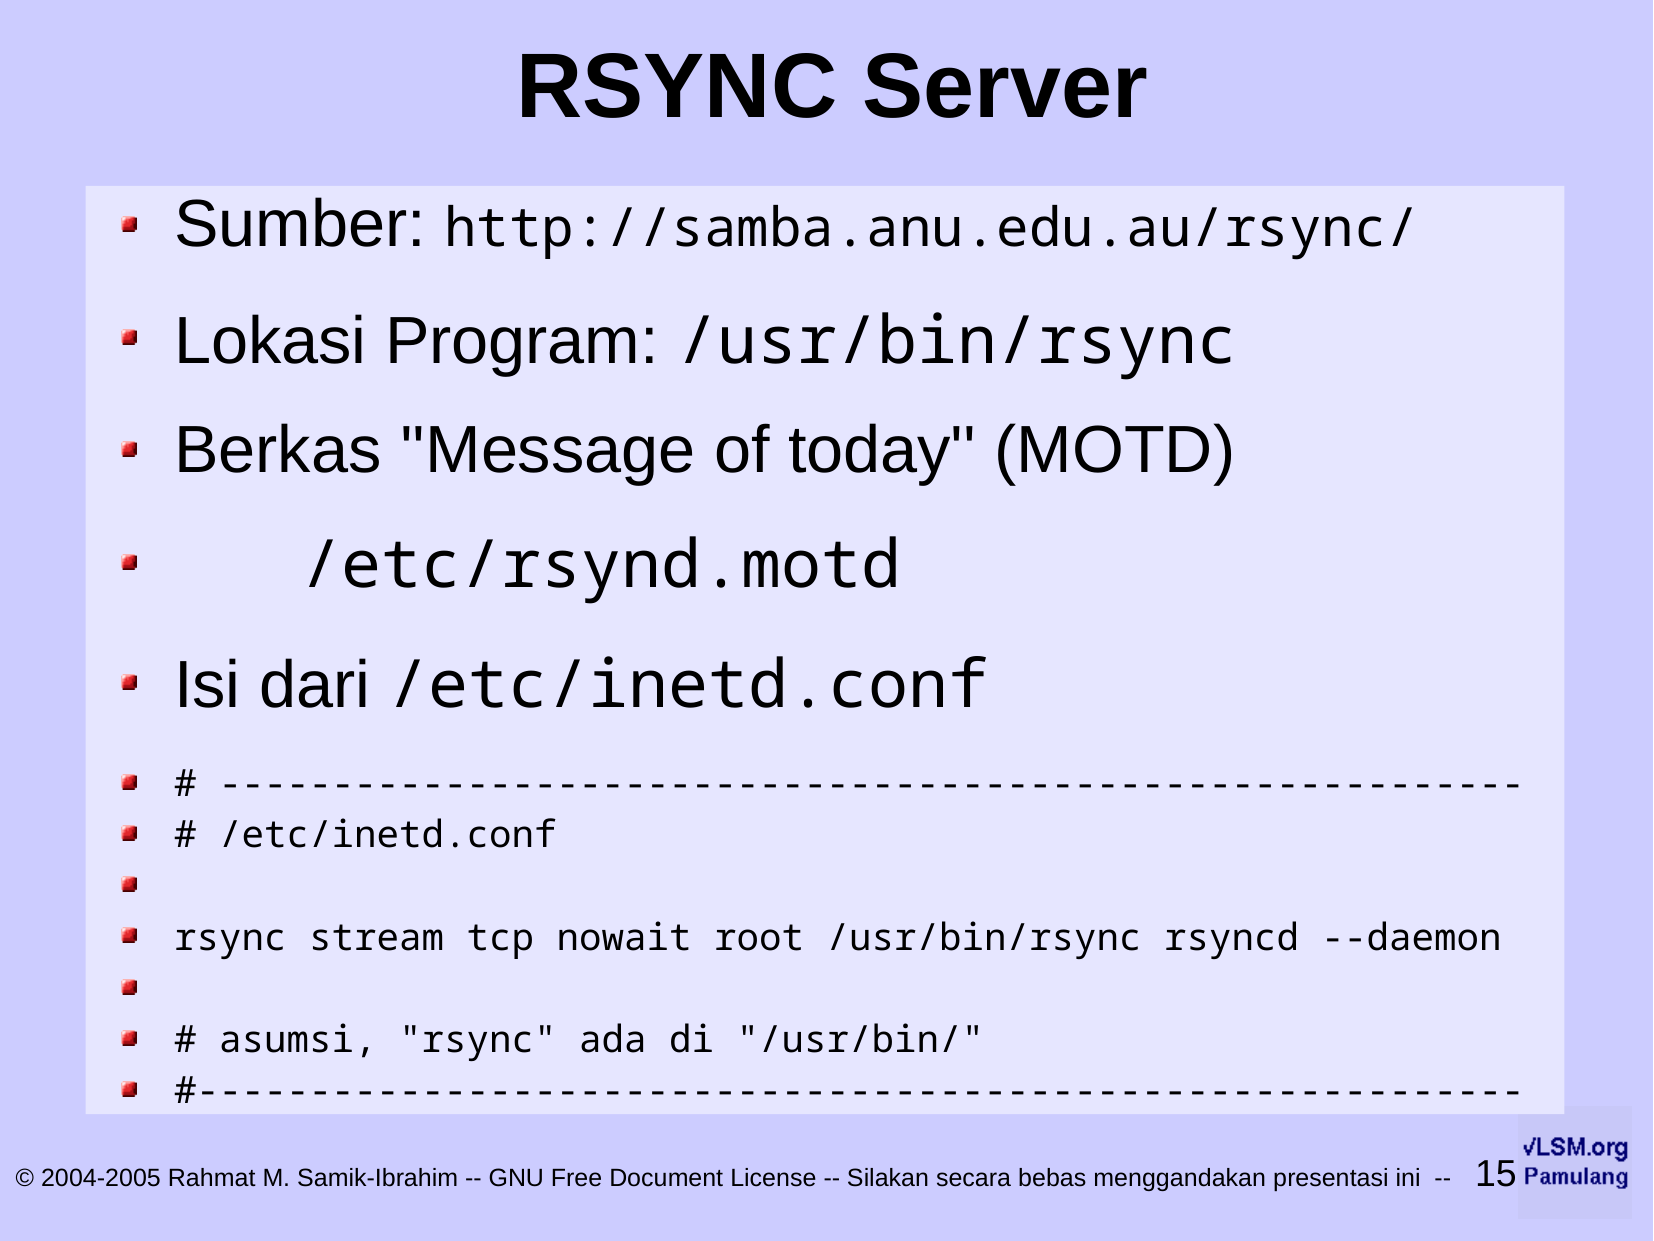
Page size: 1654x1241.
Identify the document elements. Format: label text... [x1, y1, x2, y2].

picture [121, 1081, 137, 1097]
picture [1518, 1106, 1632, 1219]
title RSYNC Server [40, 31, 1625, 142]
list Sumber: http://samba.anu.edu.au/rsync/ Lokasi Program: /usr/bin/rsync Berkas ''Message of today'' (MOTD) /etc/rsynd.motd Isi dari /etc/inetd.conf # ---------------------------------------------------------- # /etc/inetd.conf rsync stream tcp nowait root /usr/bin/rsync rsyncd --daemon # asumsi, "rsync" ada di "/usr/bin/" #----------------------------------------------------------- [85, 185, 1565, 1062]
